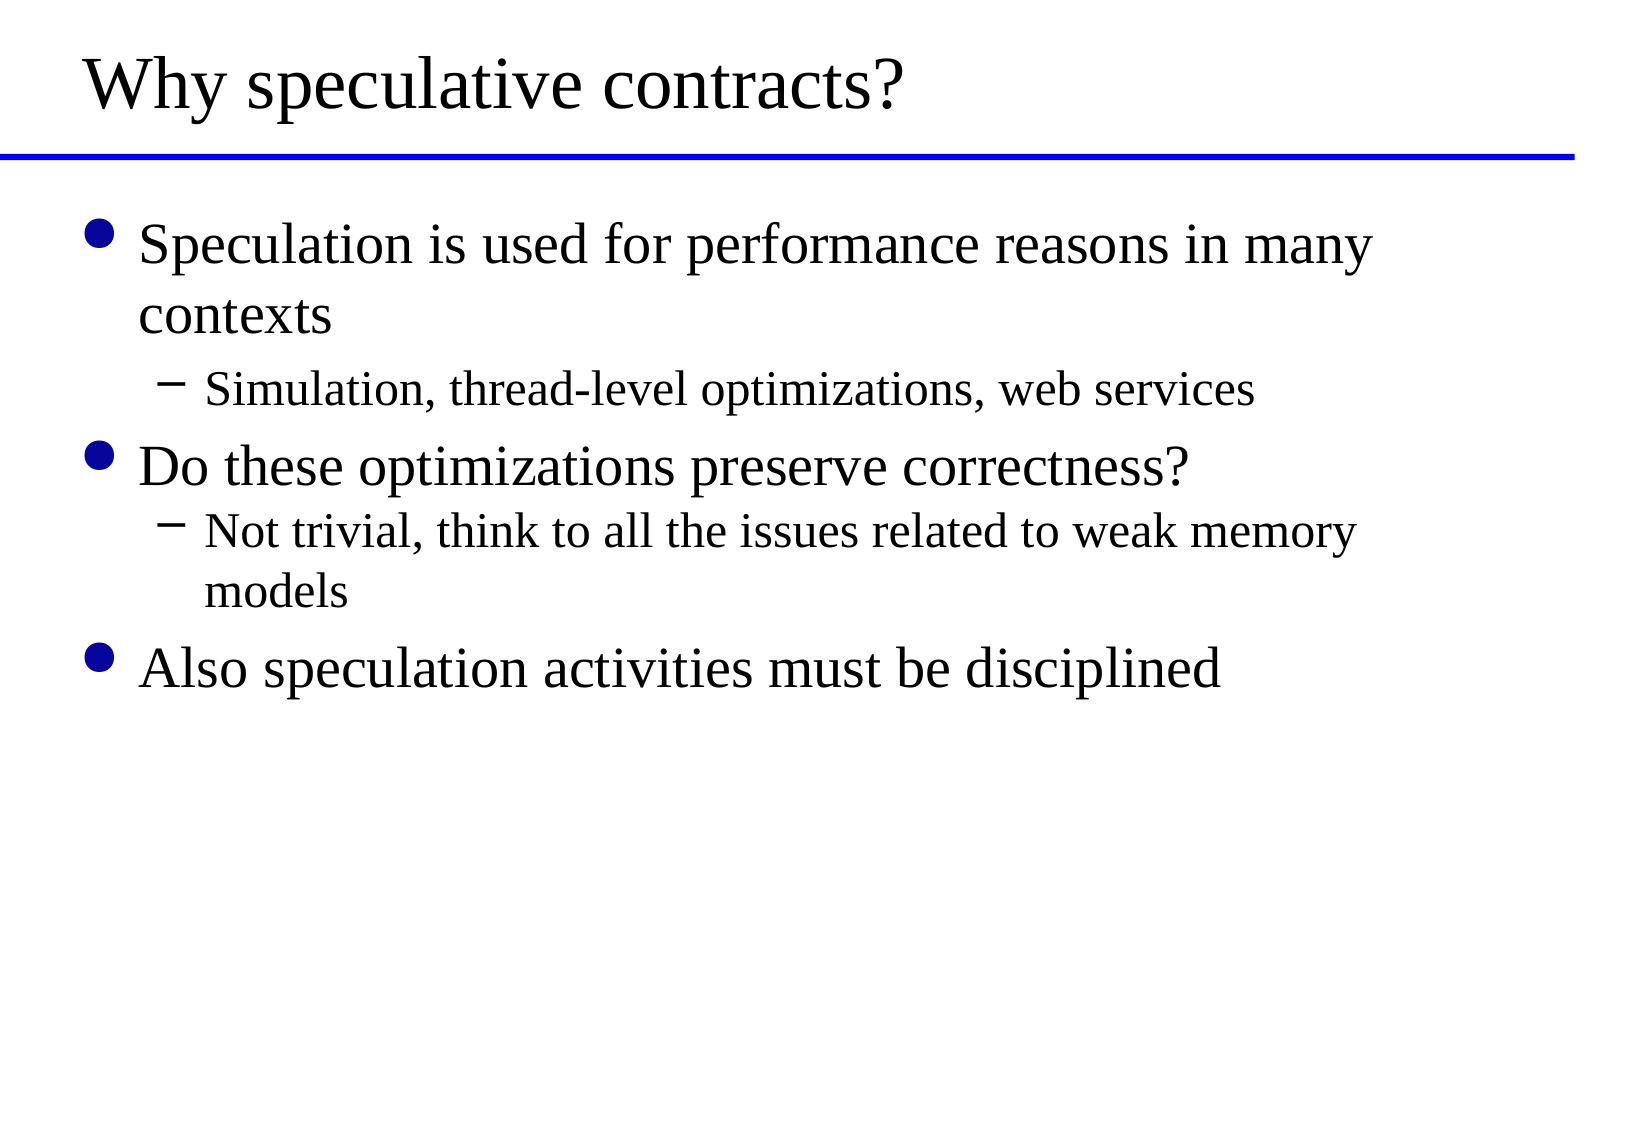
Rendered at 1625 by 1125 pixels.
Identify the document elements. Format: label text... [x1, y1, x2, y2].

list Speculation is used for performance reasons in many contexts Simulation, thread-level optimizations, web services Do these optimizations preserve correctness? Not trivial, think to all the issues related to weak memory models Also speculation activities must be disciplined [67, 198, 1478, 1061]
title Why speculative contracts? [67, 27, 1544, 131]
